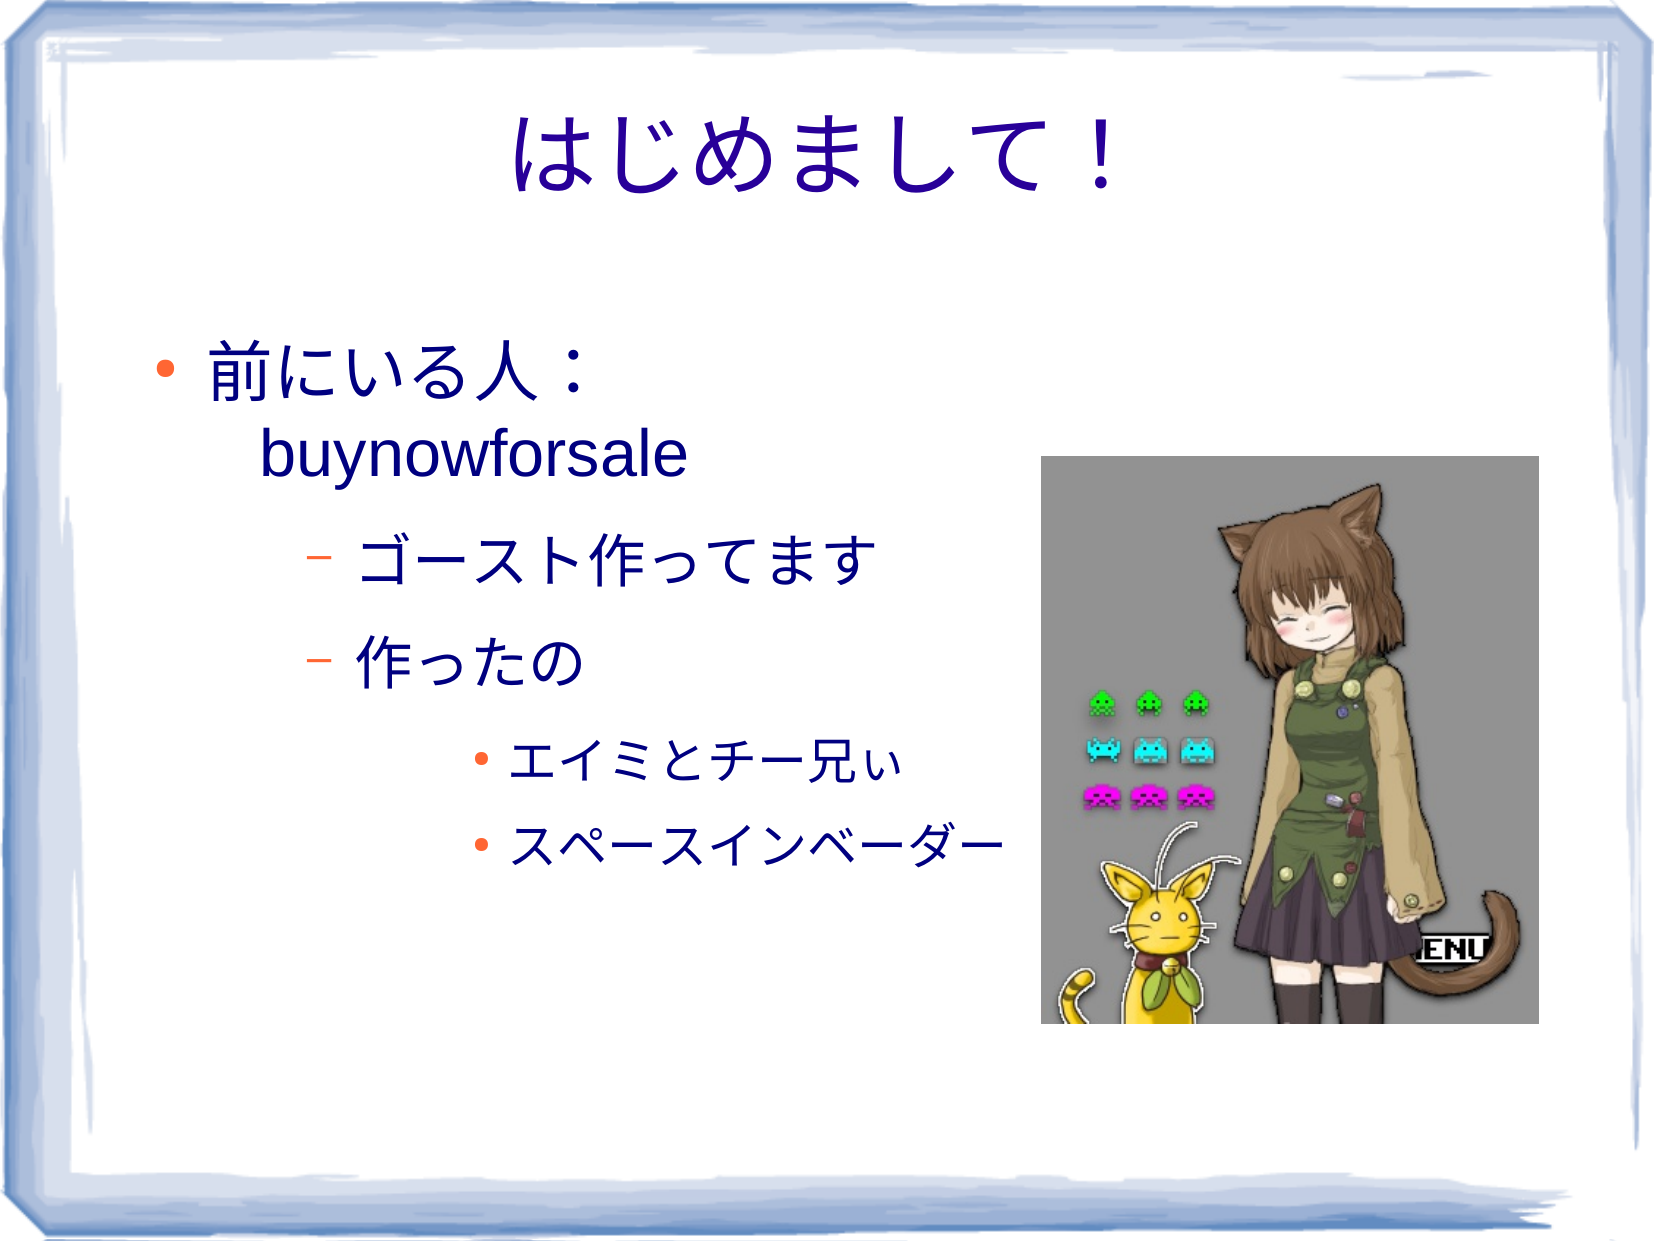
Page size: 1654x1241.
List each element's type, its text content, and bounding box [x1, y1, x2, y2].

title はじめまして！ [82, 49, 1571, 257]
list 前にいる人：buynowforsale ゴースト作ってます 作ったの エイミとチー兄ぃ スペースインベーダー [118, 324, 1034, 1144]
picture [0, 0, 1654, 1241]
